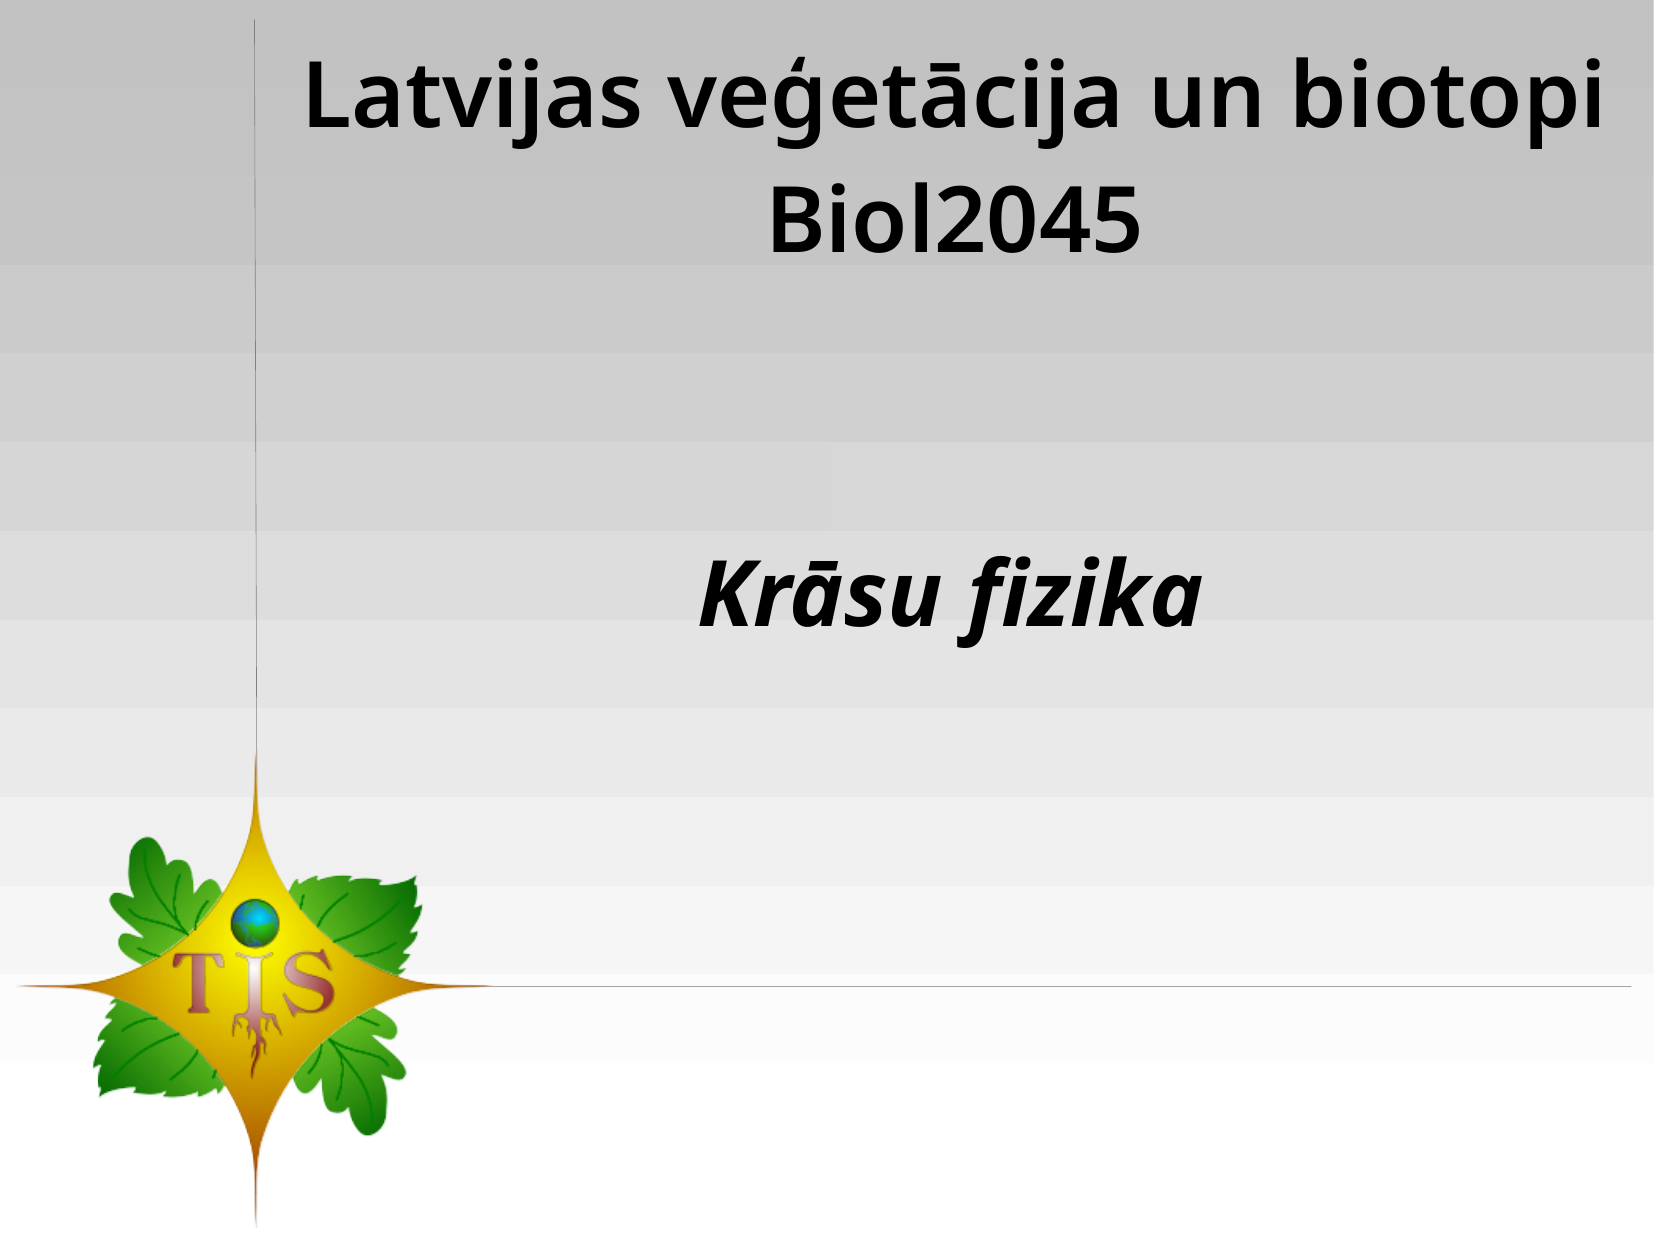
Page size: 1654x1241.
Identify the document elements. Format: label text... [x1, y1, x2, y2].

picture [0, 0, 1654, 1241]
title Krāsu fizika [295, 324, 1607, 857]
